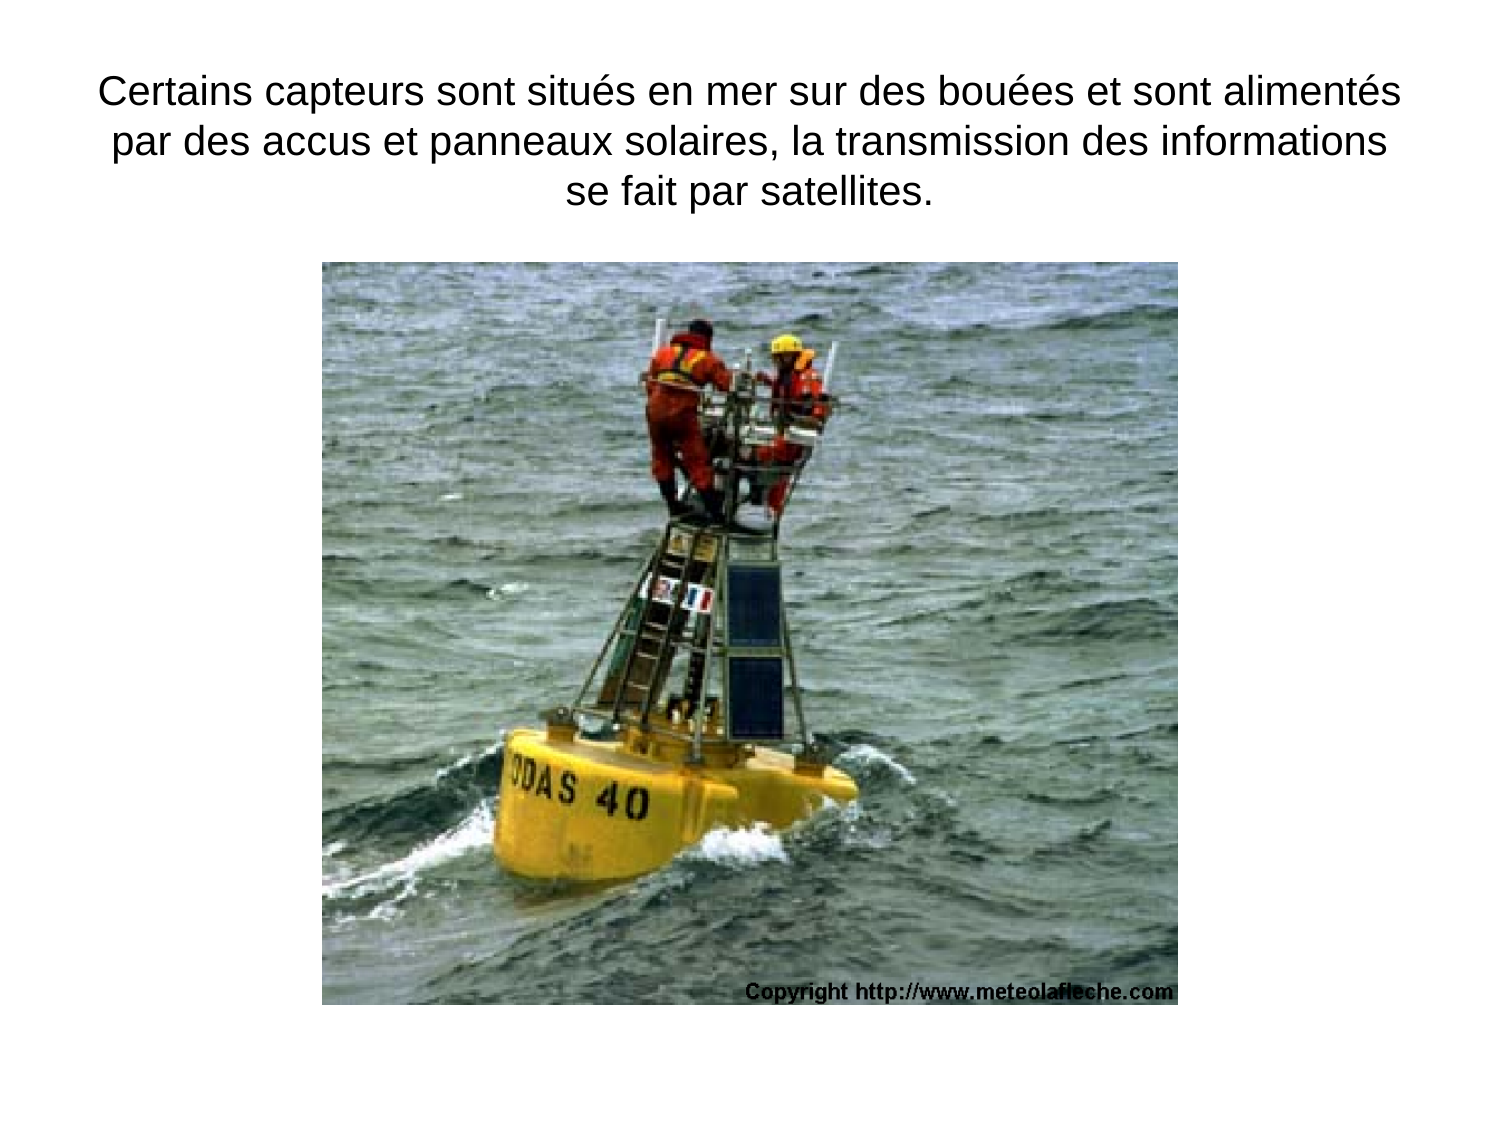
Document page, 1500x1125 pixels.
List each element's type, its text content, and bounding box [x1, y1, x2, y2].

picture [322, 262, 1178, 1005]
title Certains capteurs sont situés en mer sur des bouées et sont alimentés par des accus et panneaux solaires, la transmission des informations se fait par satellites. [75, 45, 1426, 233]
